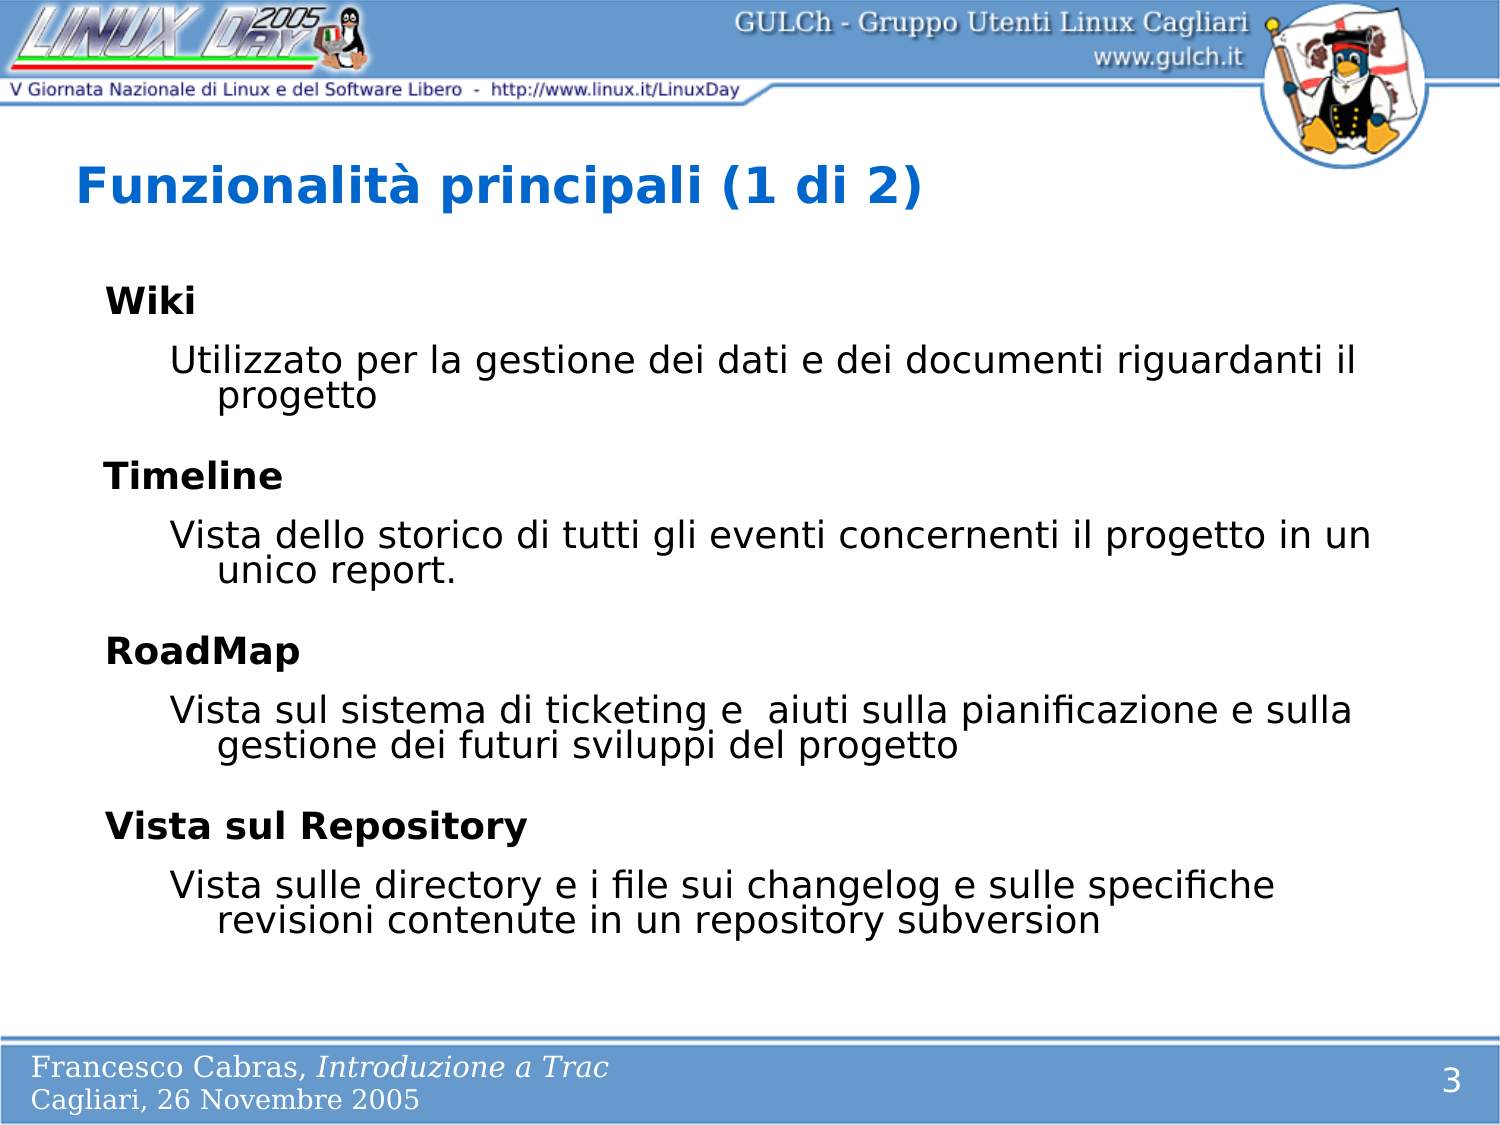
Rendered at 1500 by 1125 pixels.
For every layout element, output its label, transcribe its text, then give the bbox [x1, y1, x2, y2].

title Funzionalità principali (1 di 2) [75, 149, 1276, 226]
picture [0, 0, 1500, 1125]
picture [71, 1096, 75, 1108]
list Wiki Utilizzato per la gestione dei dati e dei documenti riguardanti il progetto Timeline Vista dello storico di tutti gli eventi concernenti il progetto in un unico report. RoadMap Vista sul sistema di ticketing e aiuti sulla pianificazione e sulla gestione dei futuri sviluppi del progetto Vista sul Repository Vista sulle directory e i file sui changelog e sulle specifiche revisioni contenute in un repository subversion [75, 262, 1426, 1125]
